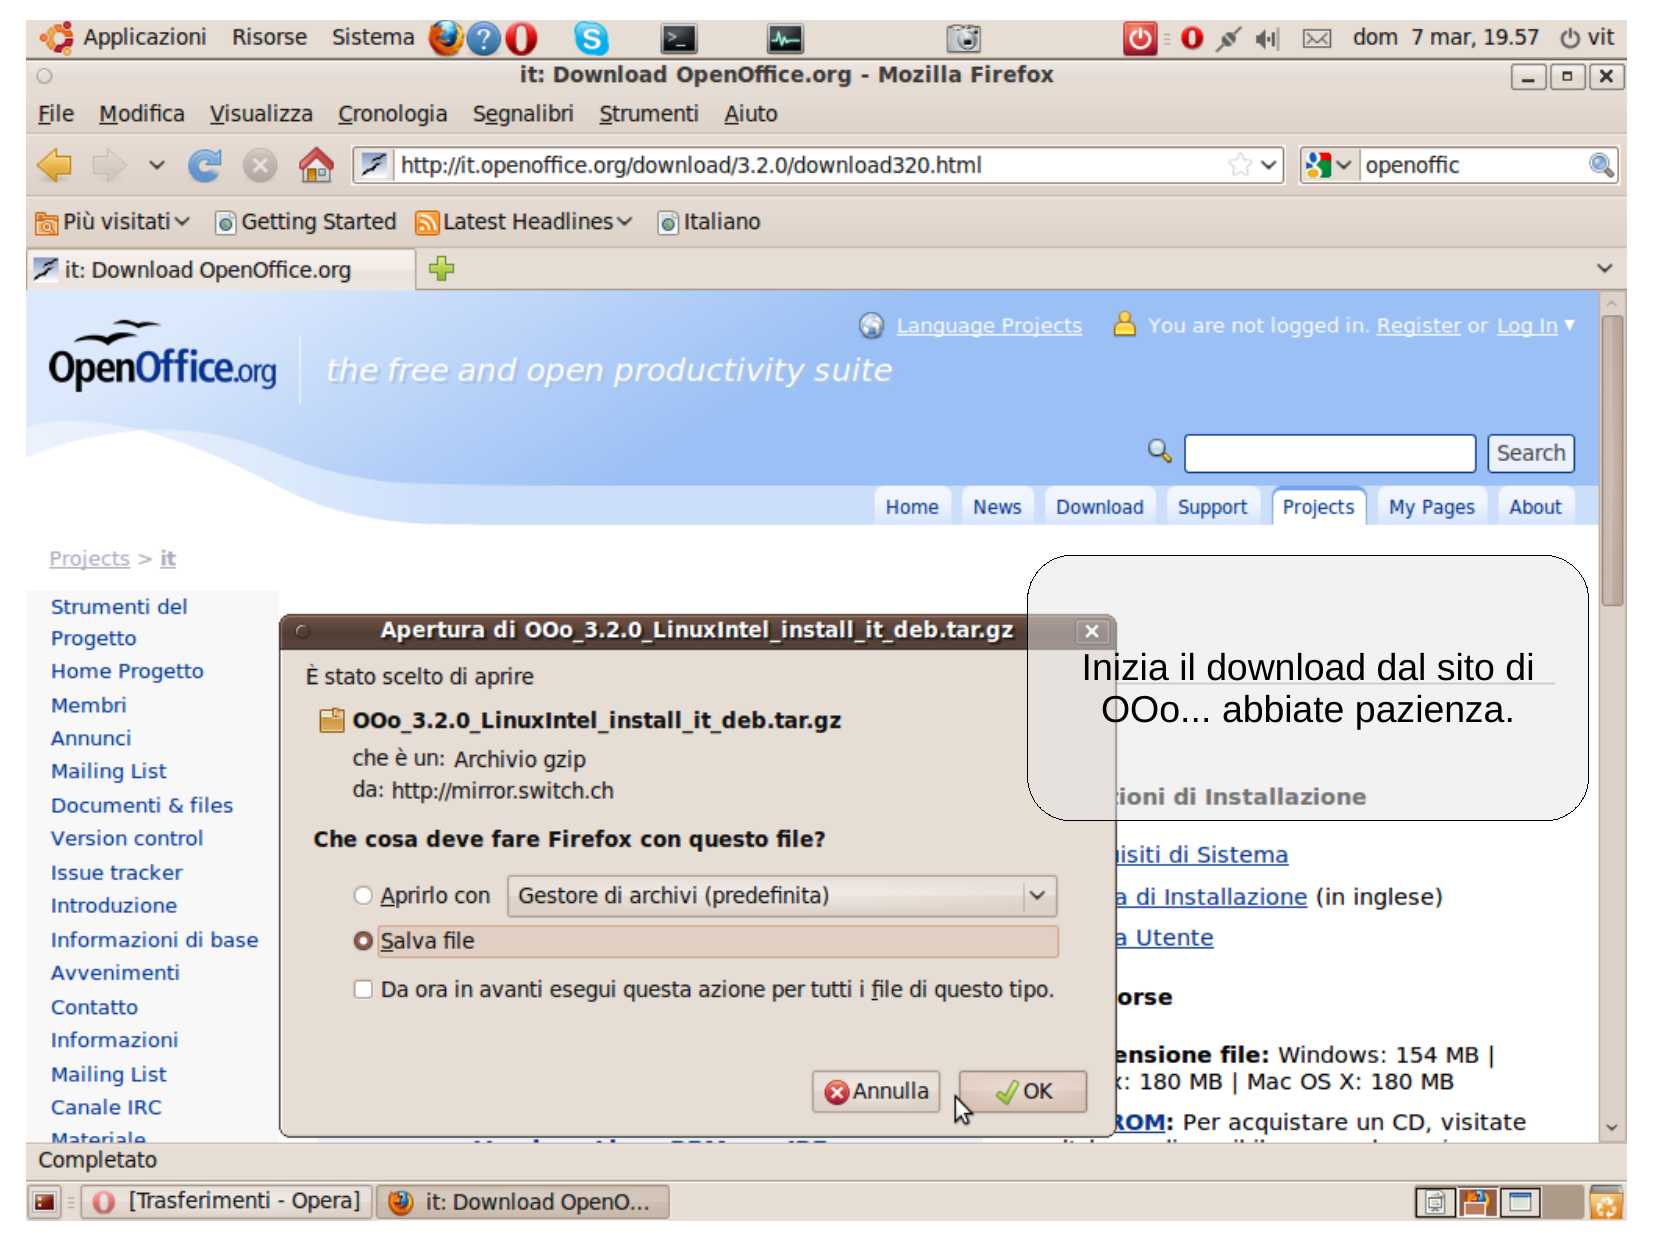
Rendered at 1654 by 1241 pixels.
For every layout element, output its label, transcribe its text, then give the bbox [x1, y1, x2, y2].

text_box Inizia il download dal sito di OOo... abbiate pazienza. [1027, 555, 1589, 821]
picture [0, 0, 1654, 1241]
